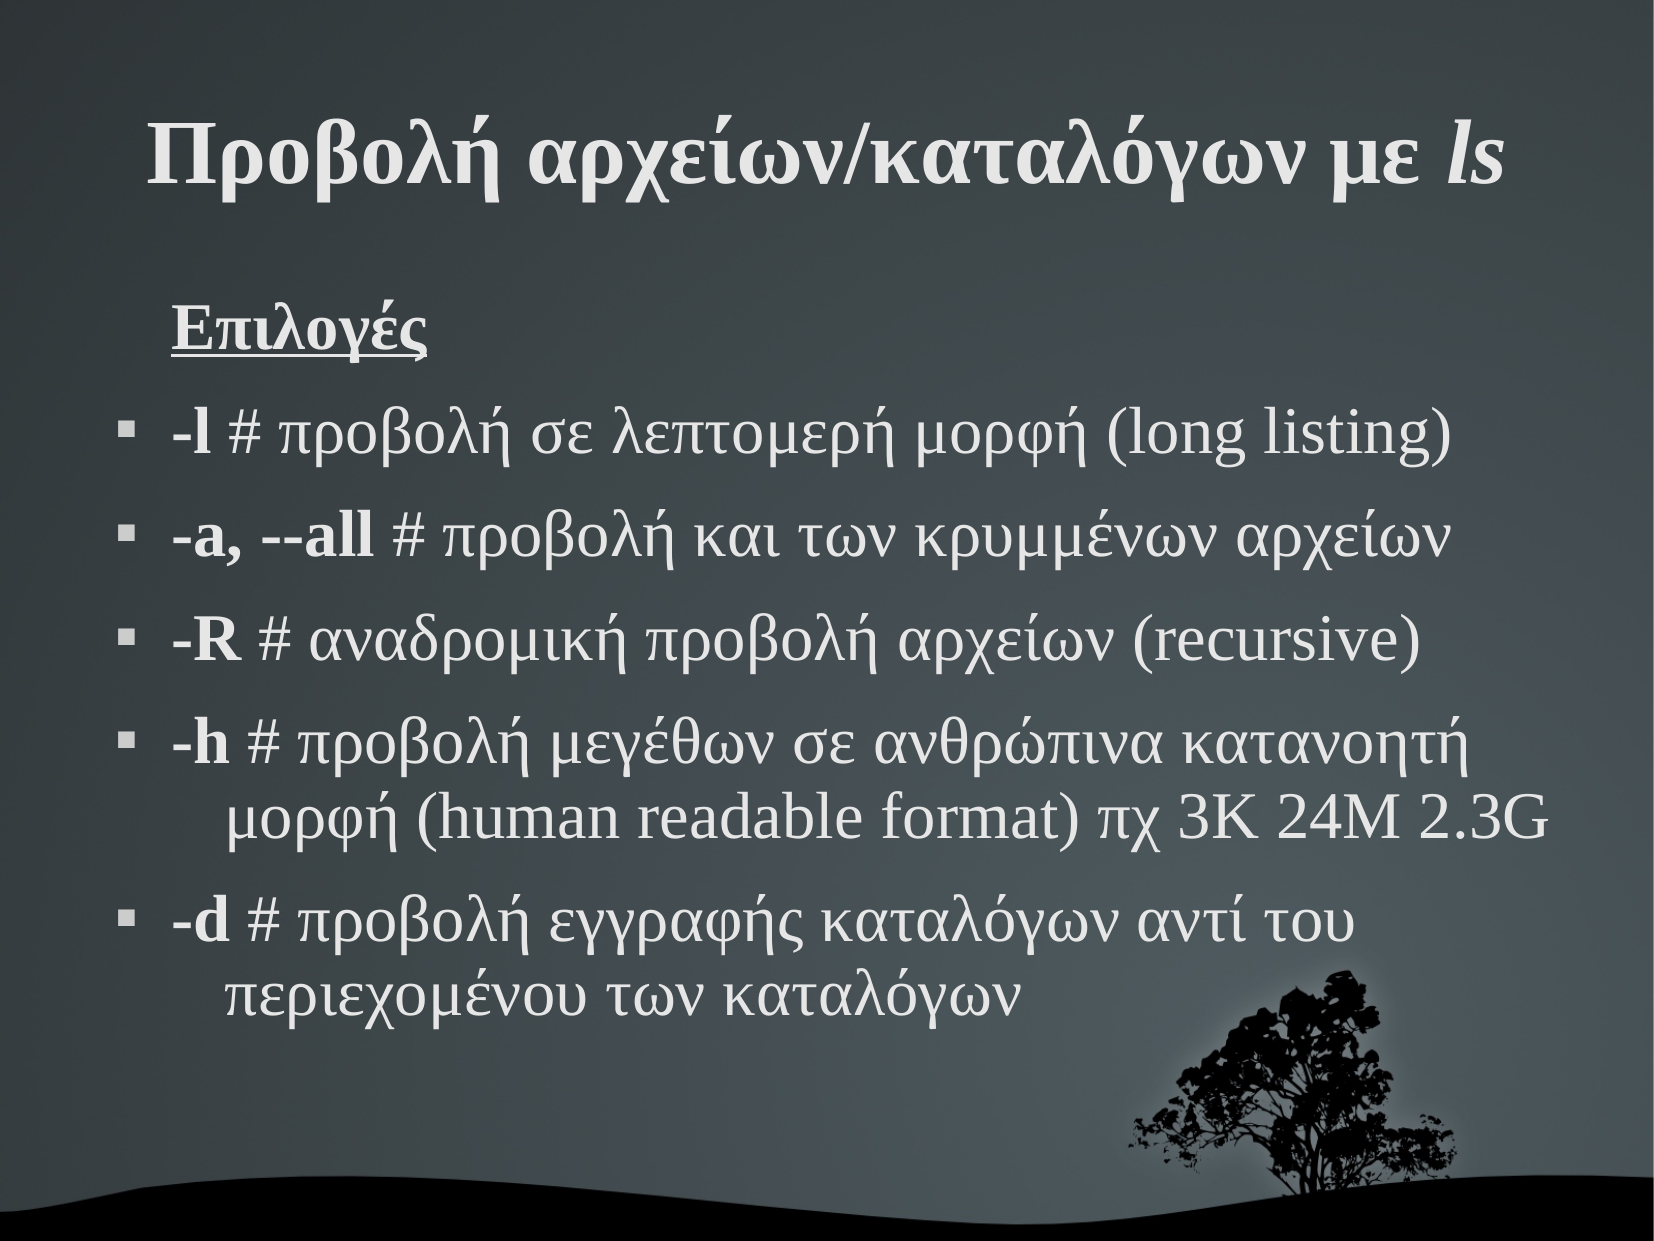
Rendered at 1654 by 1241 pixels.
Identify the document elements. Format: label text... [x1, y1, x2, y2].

list Επιλογές -l # προβολή σε λεπτομερή μορφή (long listing) -a, --all # προβολή και των κρυμμένων αρχείων -R # αναδρομική προβολή αρχείων (recursive) -h # προβολή μεγέθων σε ανθρώπινα κατανοητή μορφή (human readable format) πχ 3K 24M 2.3G -d # προβολή εγγραφής καταλόγων αντί του περιεχομένου των καταλόγων [82, 290, 1571, 1123]
picture [0, 0, 1654, 1241]
title Προβολή αρχείων/καταλόγων με ls [82, 49, 1571, 257]
